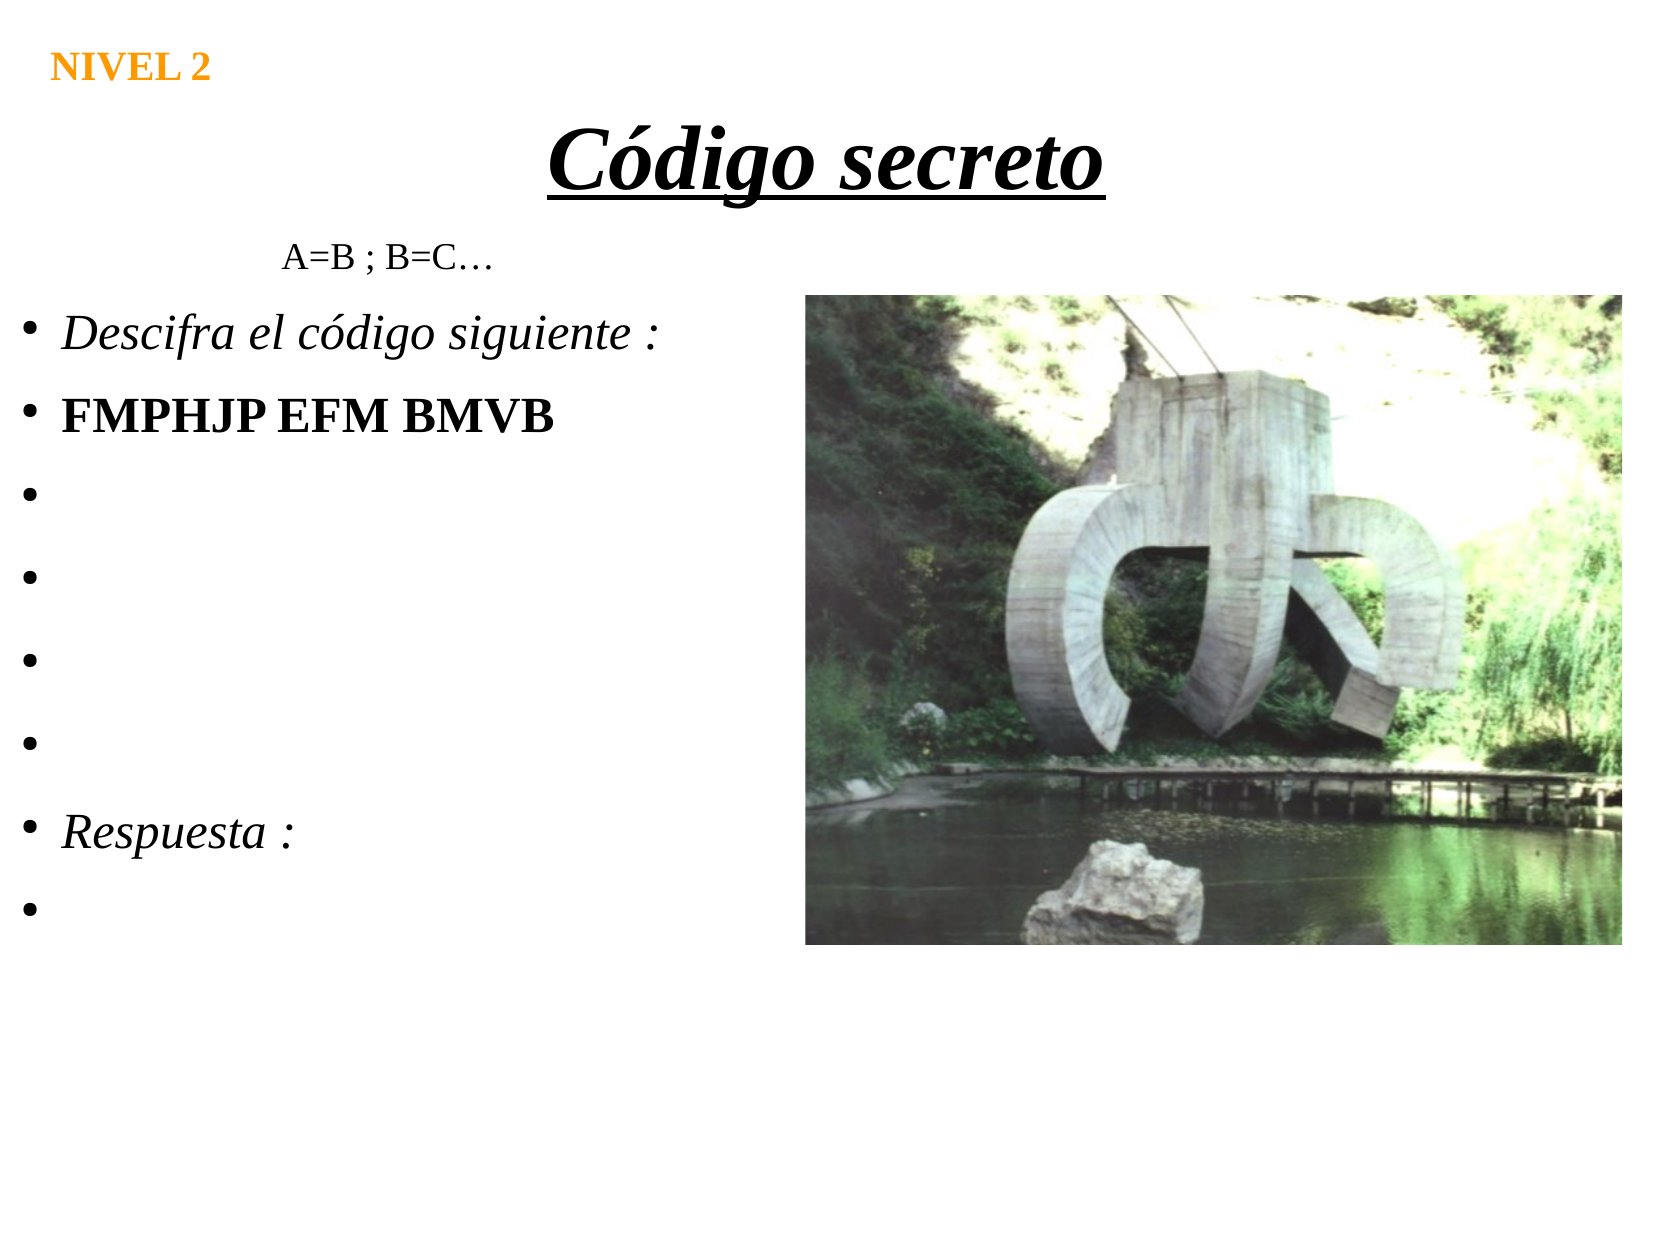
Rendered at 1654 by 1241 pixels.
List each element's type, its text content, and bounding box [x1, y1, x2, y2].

list A=B ; B=C… Descifra el código siguiente : FMPHJP EFM BMVB Respuesta : [0, 231, 1483, 951]
picture [1483, 295, 1623, 945]
text_box NIVEL 2 [35, 35, 227, 98]
title Código secreto [82, 49, 1571, 257]
